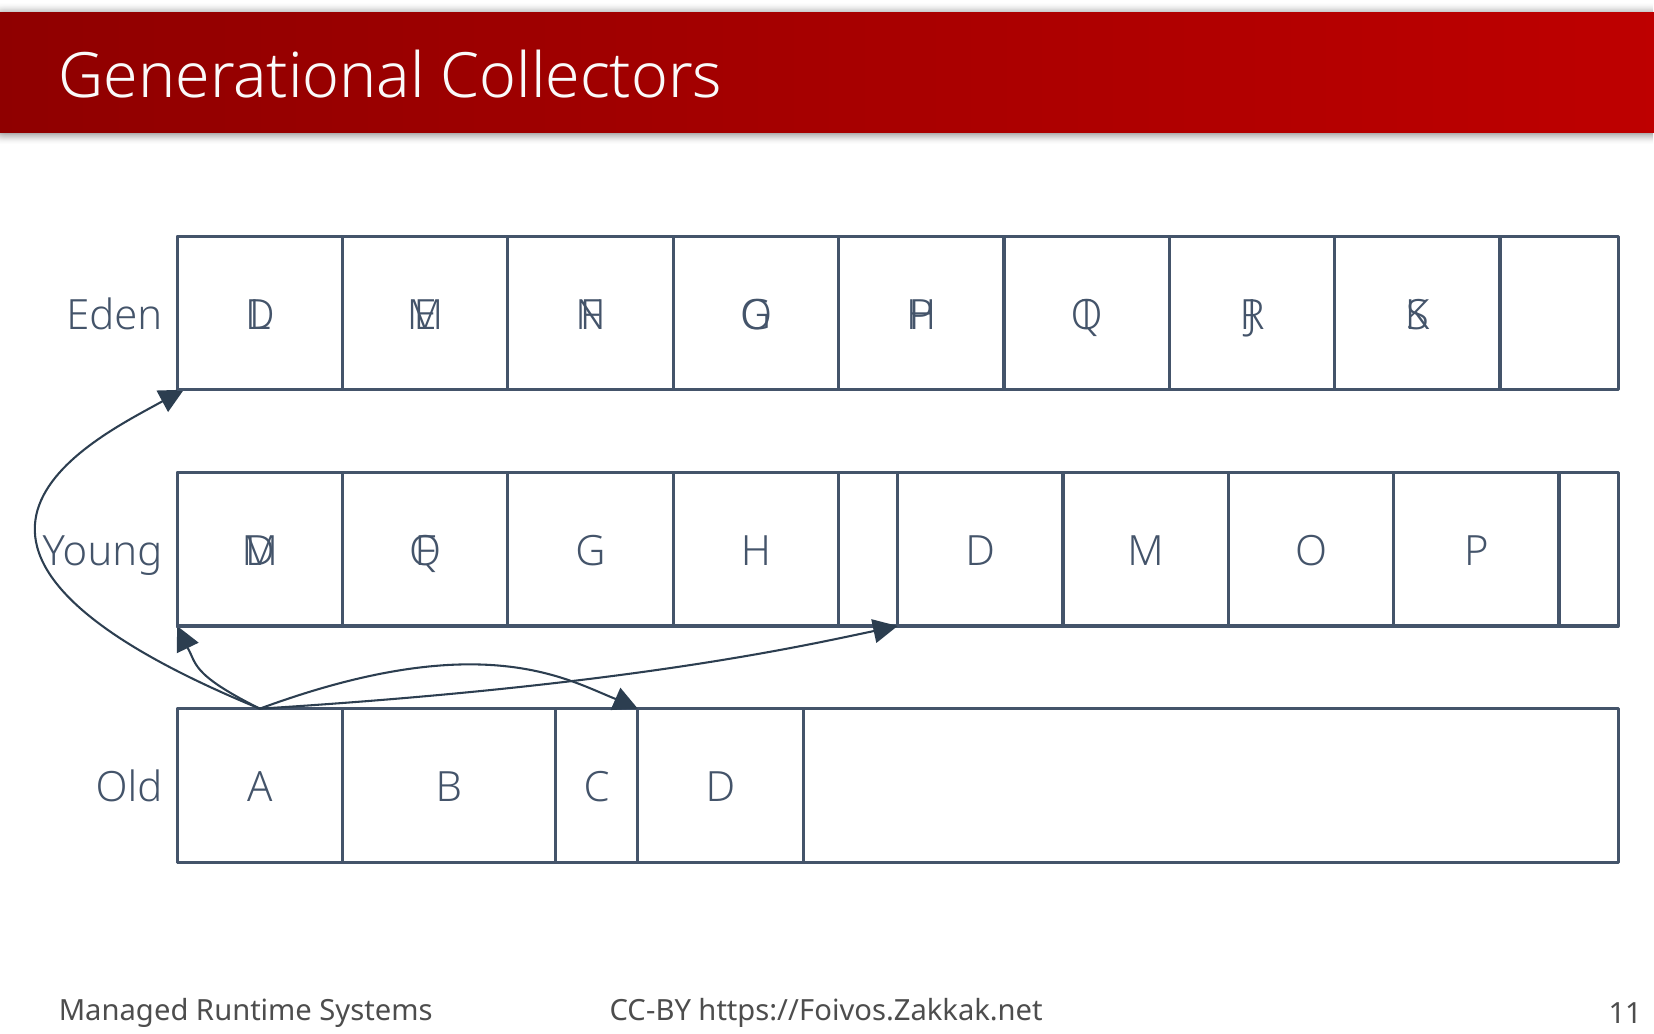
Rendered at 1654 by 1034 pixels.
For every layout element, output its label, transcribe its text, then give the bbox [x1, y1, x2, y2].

title Generational Collectors [58, 7, 1329, 139]
text_box N [507, 236, 673, 390]
text_box O [673, 236, 838, 390]
text_box A [177, 708, 342, 863]
text_box H [673, 472, 839, 626]
text_box L [177, 236, 342, 390]
text_box R [1169, 236, 1334, 390]
text_box S [1334, 236, 1501, 390]
text_box P [1393, 472, 1560, 626]
text_box M [177, 472, 342, 626]
text_box Young [36, 472, 177, 626]
text_box B [342, 708, 555, 863]
text_box Young [23, 472, 99, 626]
text_box C [555, 708, 637, 863]
text_box Eden [23, 236, 177, 390]
text_box P [838, 236, 1003, 390]
text_box D [897, 472, 1062, 626]
text_box Q [1003, 236, 1169, 390]
text_box M [342, 236, 507, 390]
text_box M [1062, 472, 1228, 626]
text_box Q [342, 472, 508, 626]
text_box Old [23, 708, 177, 863]
text_box O [1228, 472, 1393, 626]
text_box G [508, 472, 673, 626]
text_box D [637, 708, 804, 863]
